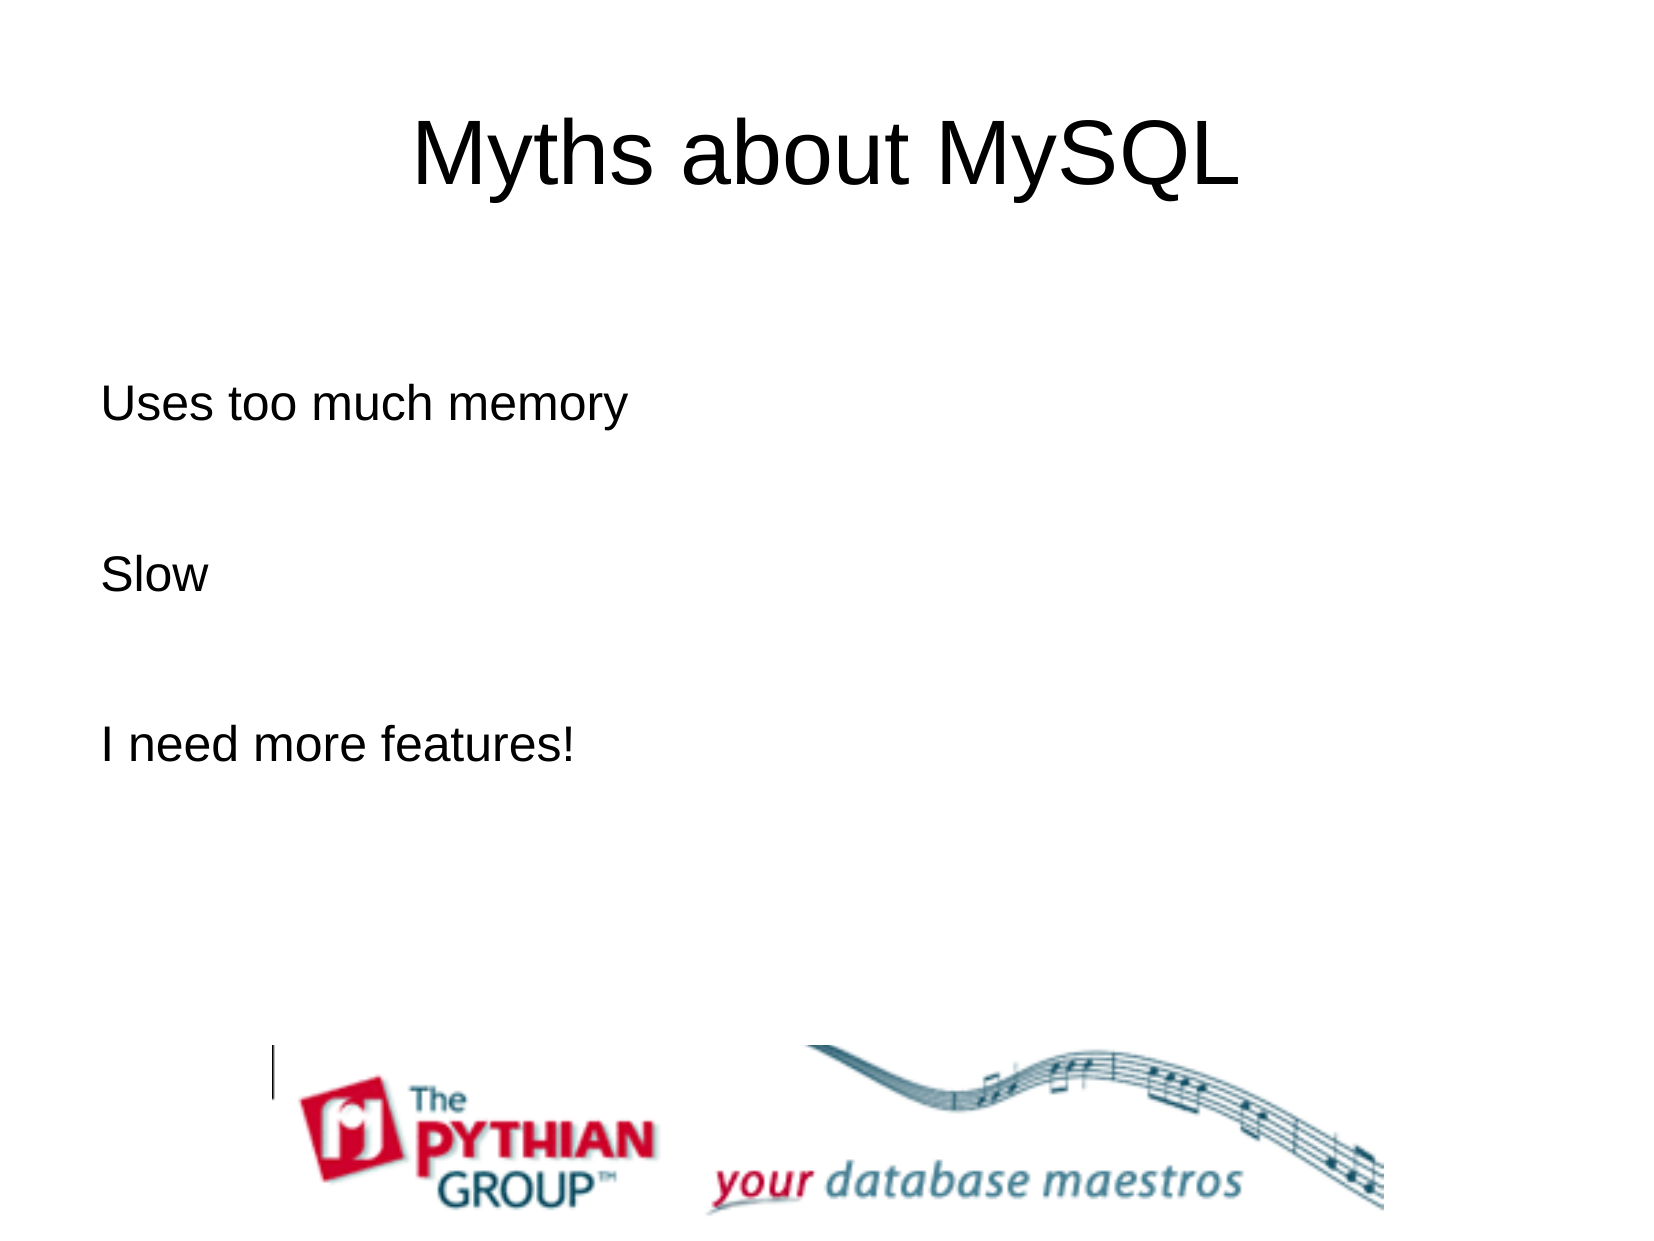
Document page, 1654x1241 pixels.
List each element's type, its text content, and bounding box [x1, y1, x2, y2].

list Uses too much memory Slow I need more features! [82, 290, 1571, 1094]
title Myths about MySQL [82, 56, 1571, 250]
picture [272, 1094, 1384, 1241]
